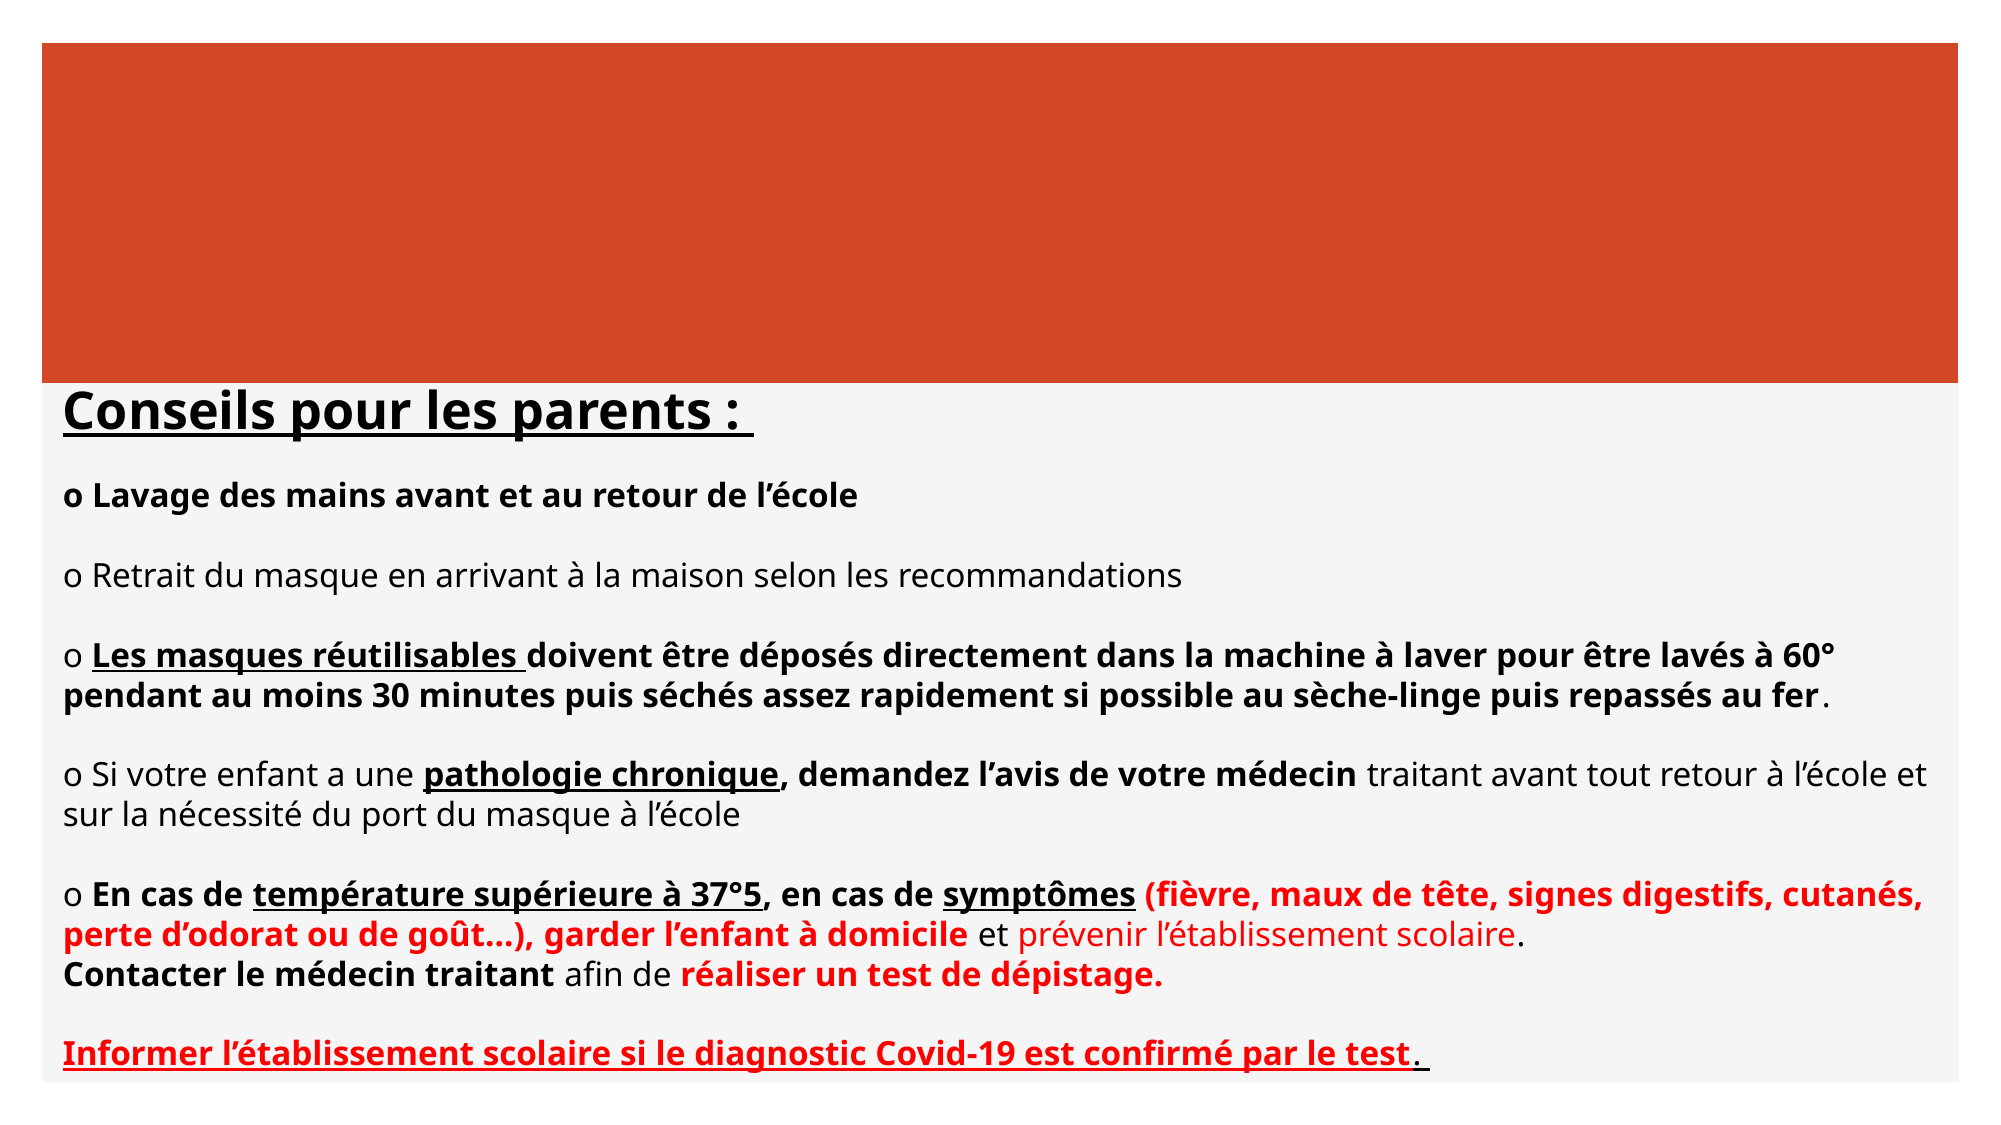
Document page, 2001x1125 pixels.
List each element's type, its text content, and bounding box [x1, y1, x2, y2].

title Conseils pour les parents : o Lavage des mains avant et au retour de l’école o Retrait du masque en arrivant à la maison selon les recommandations o Les masques réutilisables doivent être déposés directement dans la machine à laver pour être lavés à 60° pendant au moins 30 minutes puis séchés assez rapidement si possible au sèche-linge puis repassés au fer. o Si votre enfant a une pathologie chronique, demandez l’avis de votre médecin traitant avant tout retour à l’école et sur la nécessité du port du masque à l’école o En cas de température supérieure à 37°5, en cas de symptômes (fièvre, maux de tête, signes digestifs, cutanés, perte d’odorat ou de goût…), garder l’enfant à domicile et prévenir l’établissement scolaire. Contacter le médecin traitant afin de réaliser un test de dépistage. Informer l’établissement scolaire si le diagnostic Covid-19 est confirmé par le test. [47, 331, 1980, 1125]
